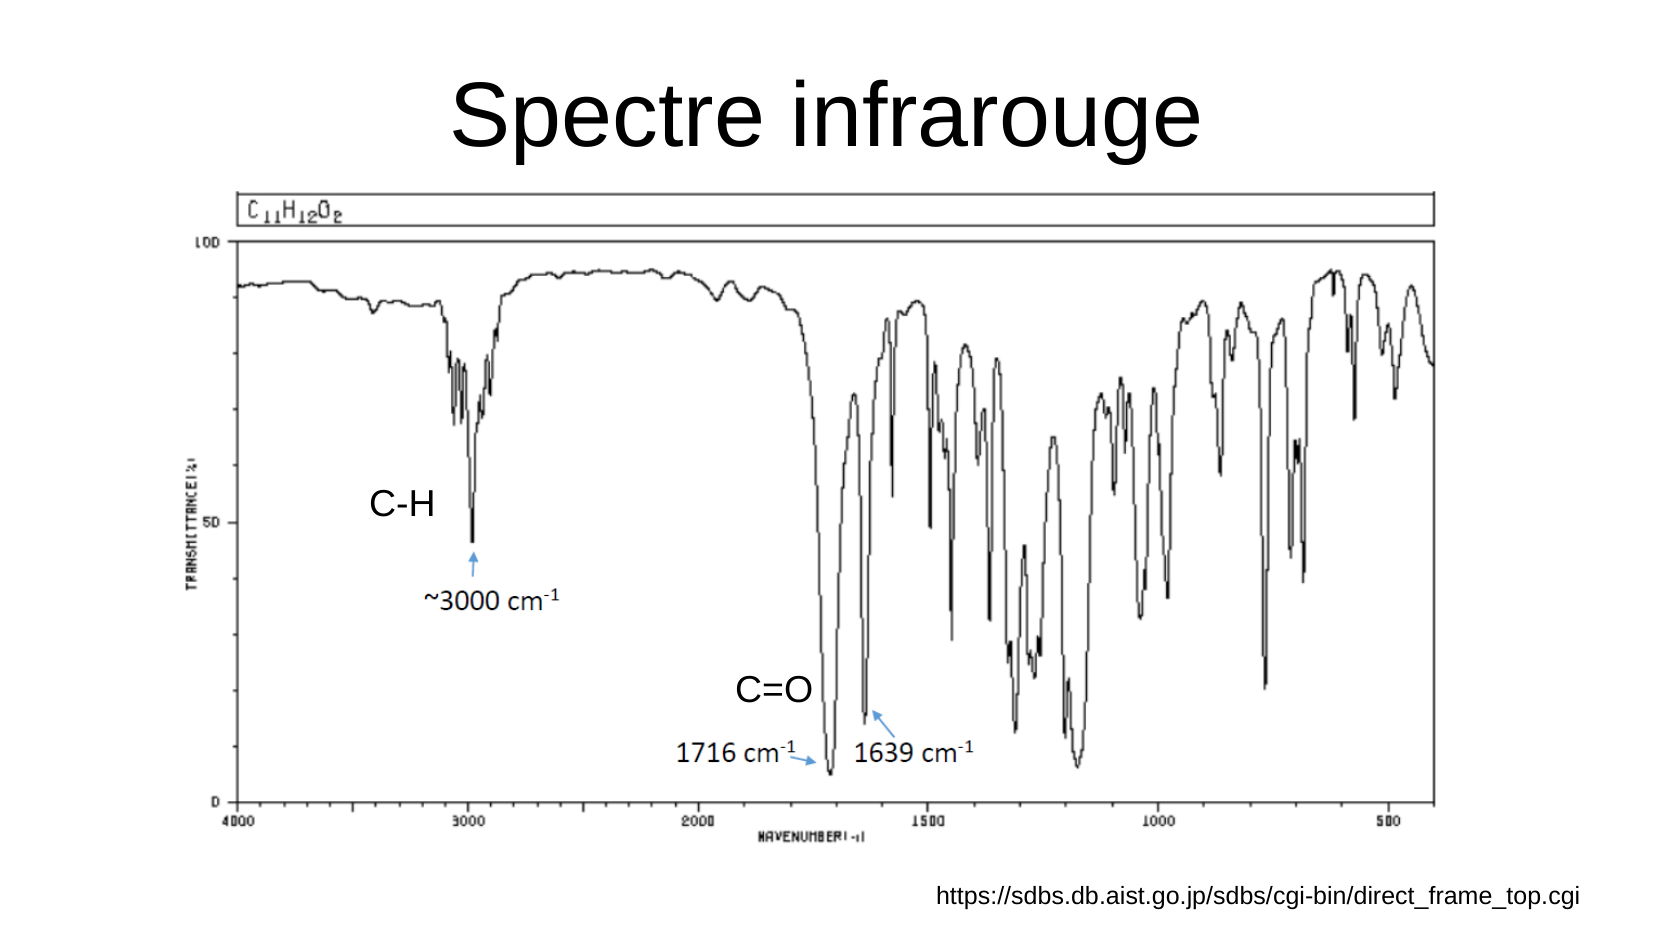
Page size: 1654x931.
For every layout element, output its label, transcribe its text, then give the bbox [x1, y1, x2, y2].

text_box C=O [720, 661, 922, 719]
picture [164, 187, 1465, 863]
text_box https://sdbs.db.aist.go.jp/sdbs/cgi-bin/direct_frame_top.cgi [921, 874, 1654, 931]
text_box C-H [354, 474, 556, 532]
title Spectre infrarouge [82, 37, 1571, 193]
